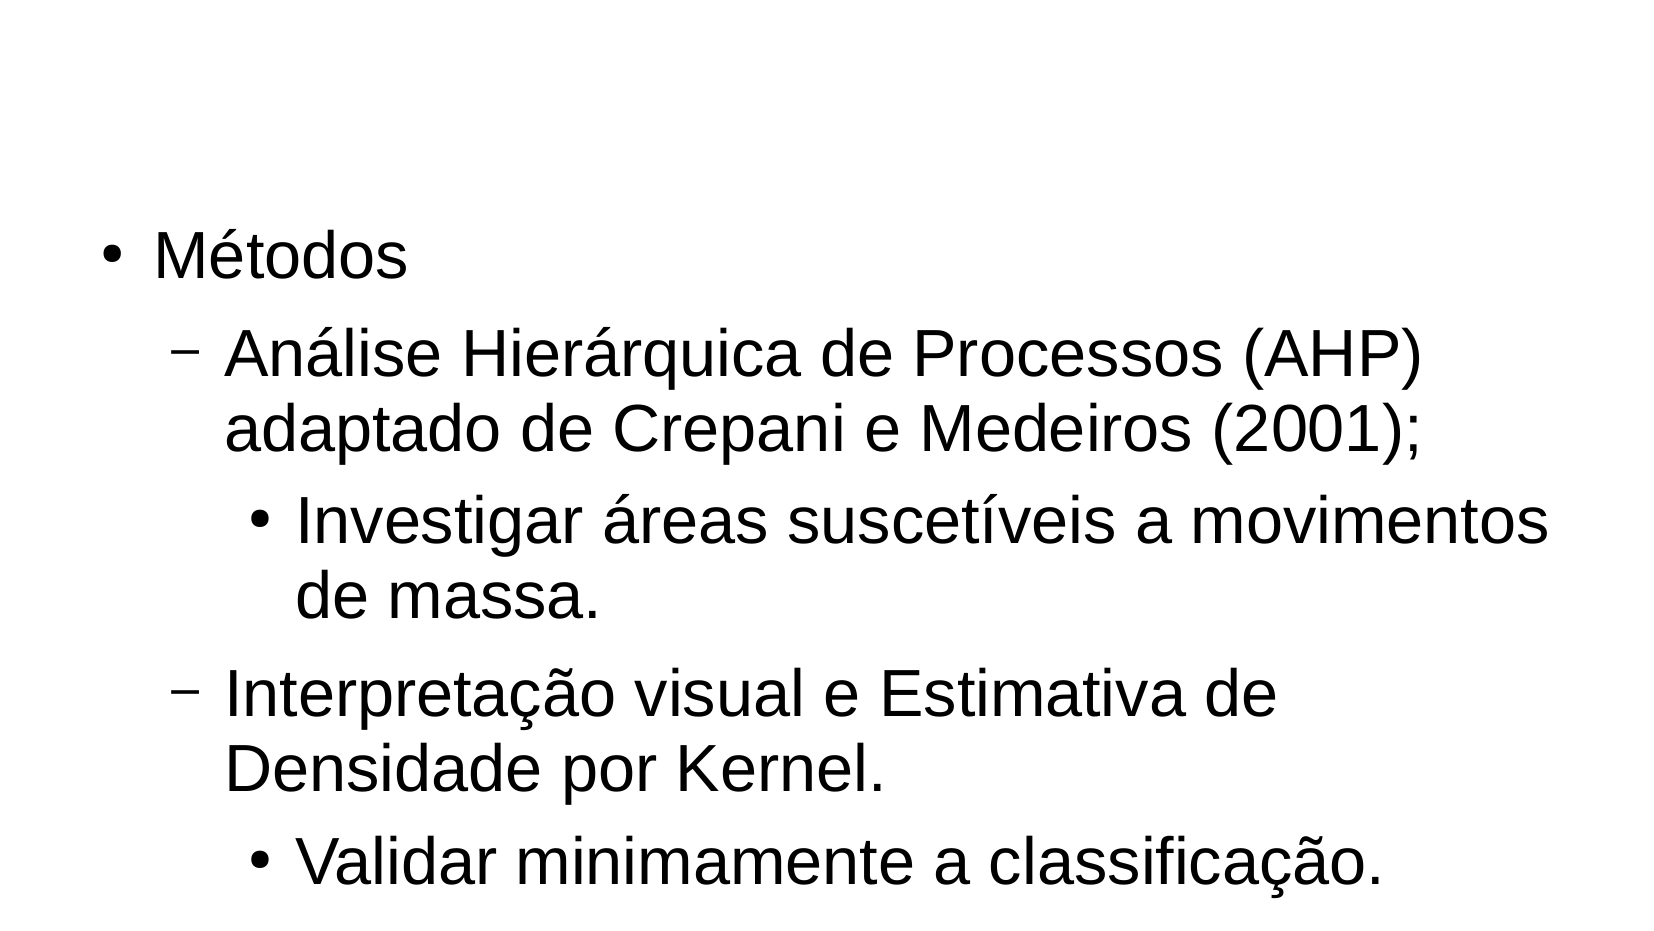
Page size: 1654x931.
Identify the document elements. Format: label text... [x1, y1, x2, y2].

list Métodos Análise Hierárquica de Processos (AHP) adaptado de Crepani e Medeiros (2001); Investigar áreas suscetíveis a movimentos de massa. Interpretação visual e Estimativa de Densidade por Kernel. Validar minimamente a classificação. [82, 217, 1571, 901]
